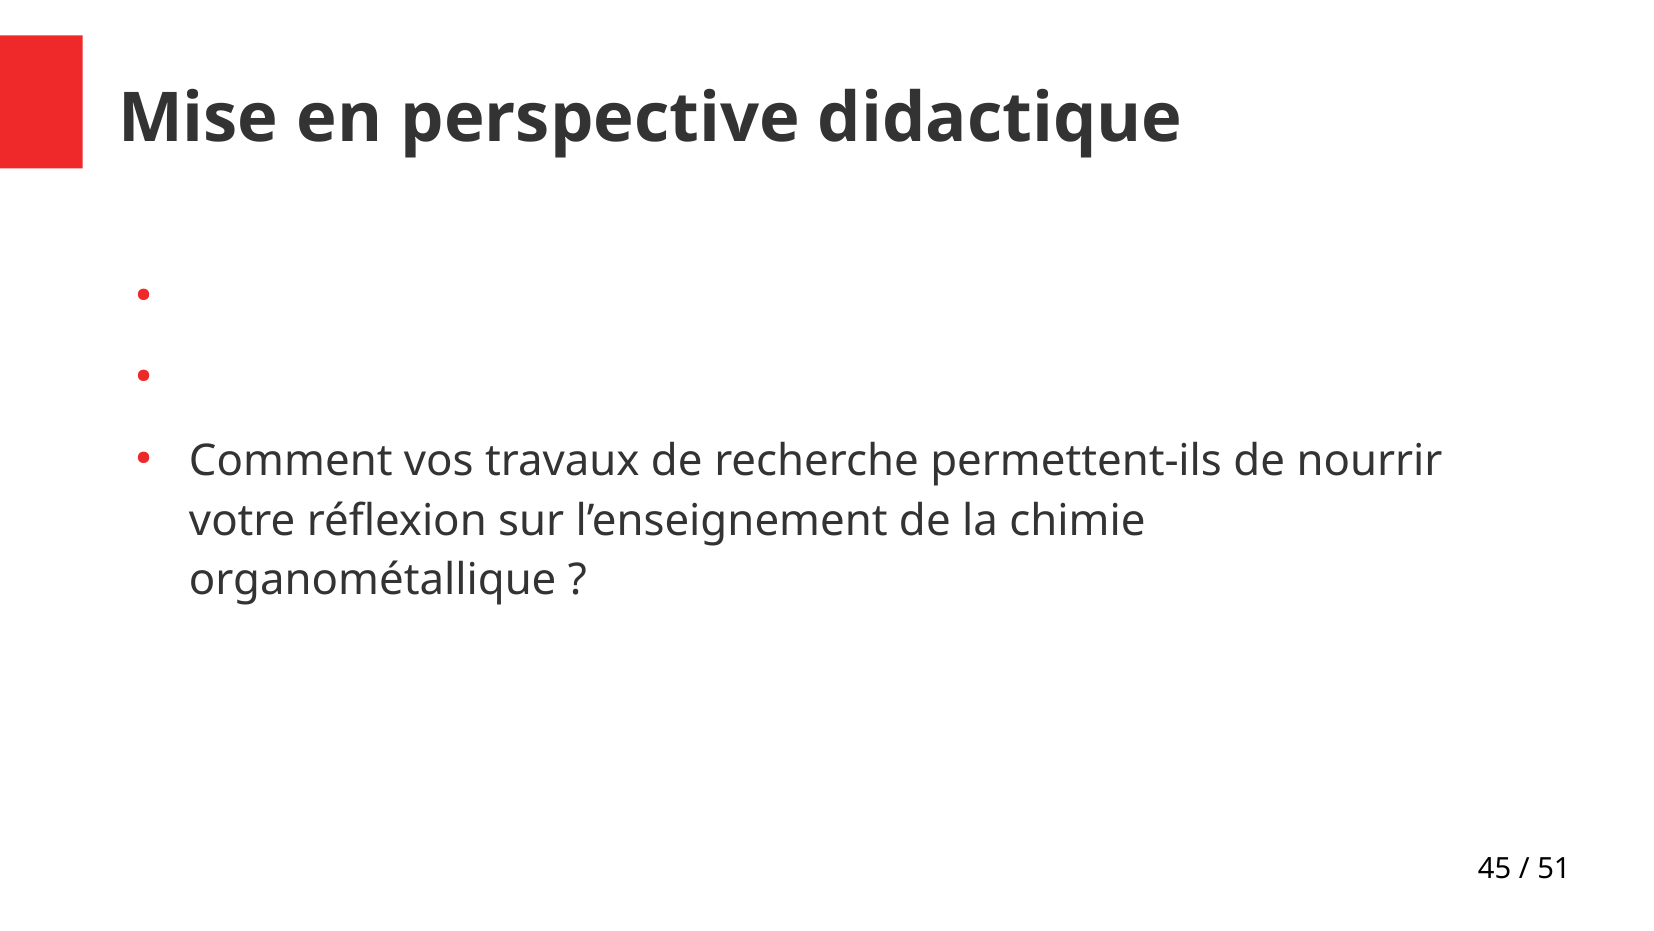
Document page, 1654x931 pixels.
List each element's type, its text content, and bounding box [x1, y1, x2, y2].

title Mise en perspective didactique [118, 37, 1571, 193]
list Comment vos travaux de recherche permettent-ils de nourrir votre réflexion sur l’enseignement de la chimie organométallique ? [118, 265, 1536, 806]
